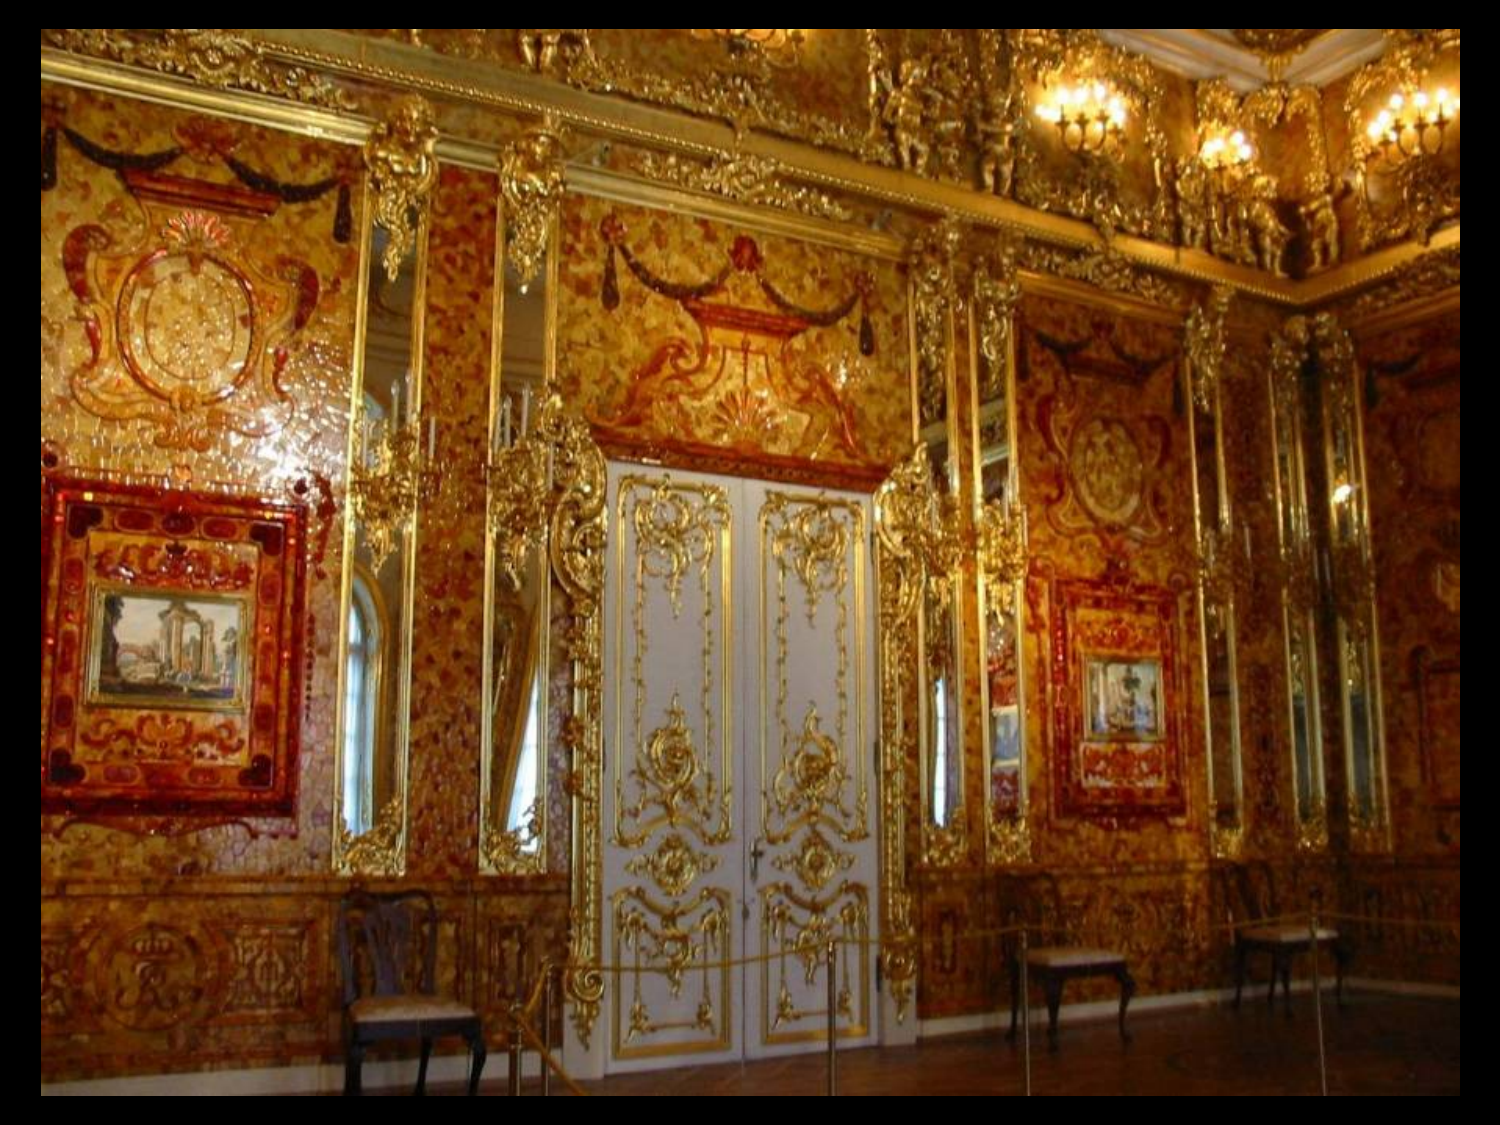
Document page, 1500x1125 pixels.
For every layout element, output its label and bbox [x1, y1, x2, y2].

picture [41, 29, 1460, 1096]
